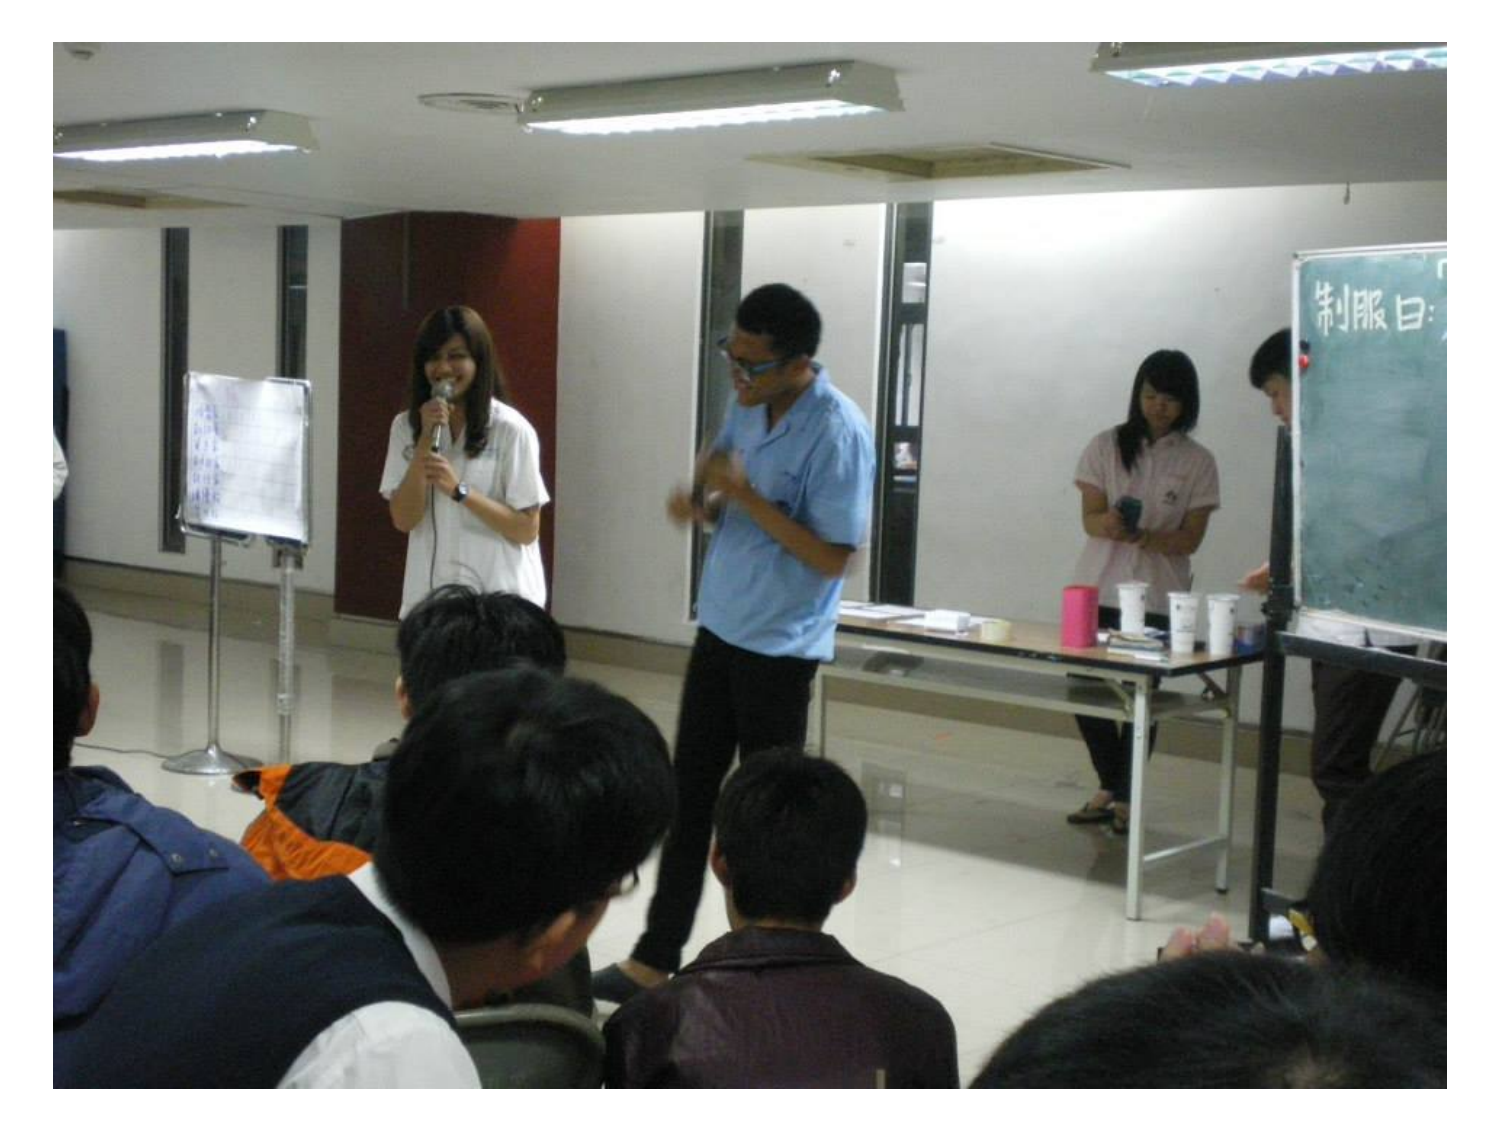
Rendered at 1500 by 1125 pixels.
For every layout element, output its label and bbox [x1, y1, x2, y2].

picture [53, 42, 1447, 1089]
